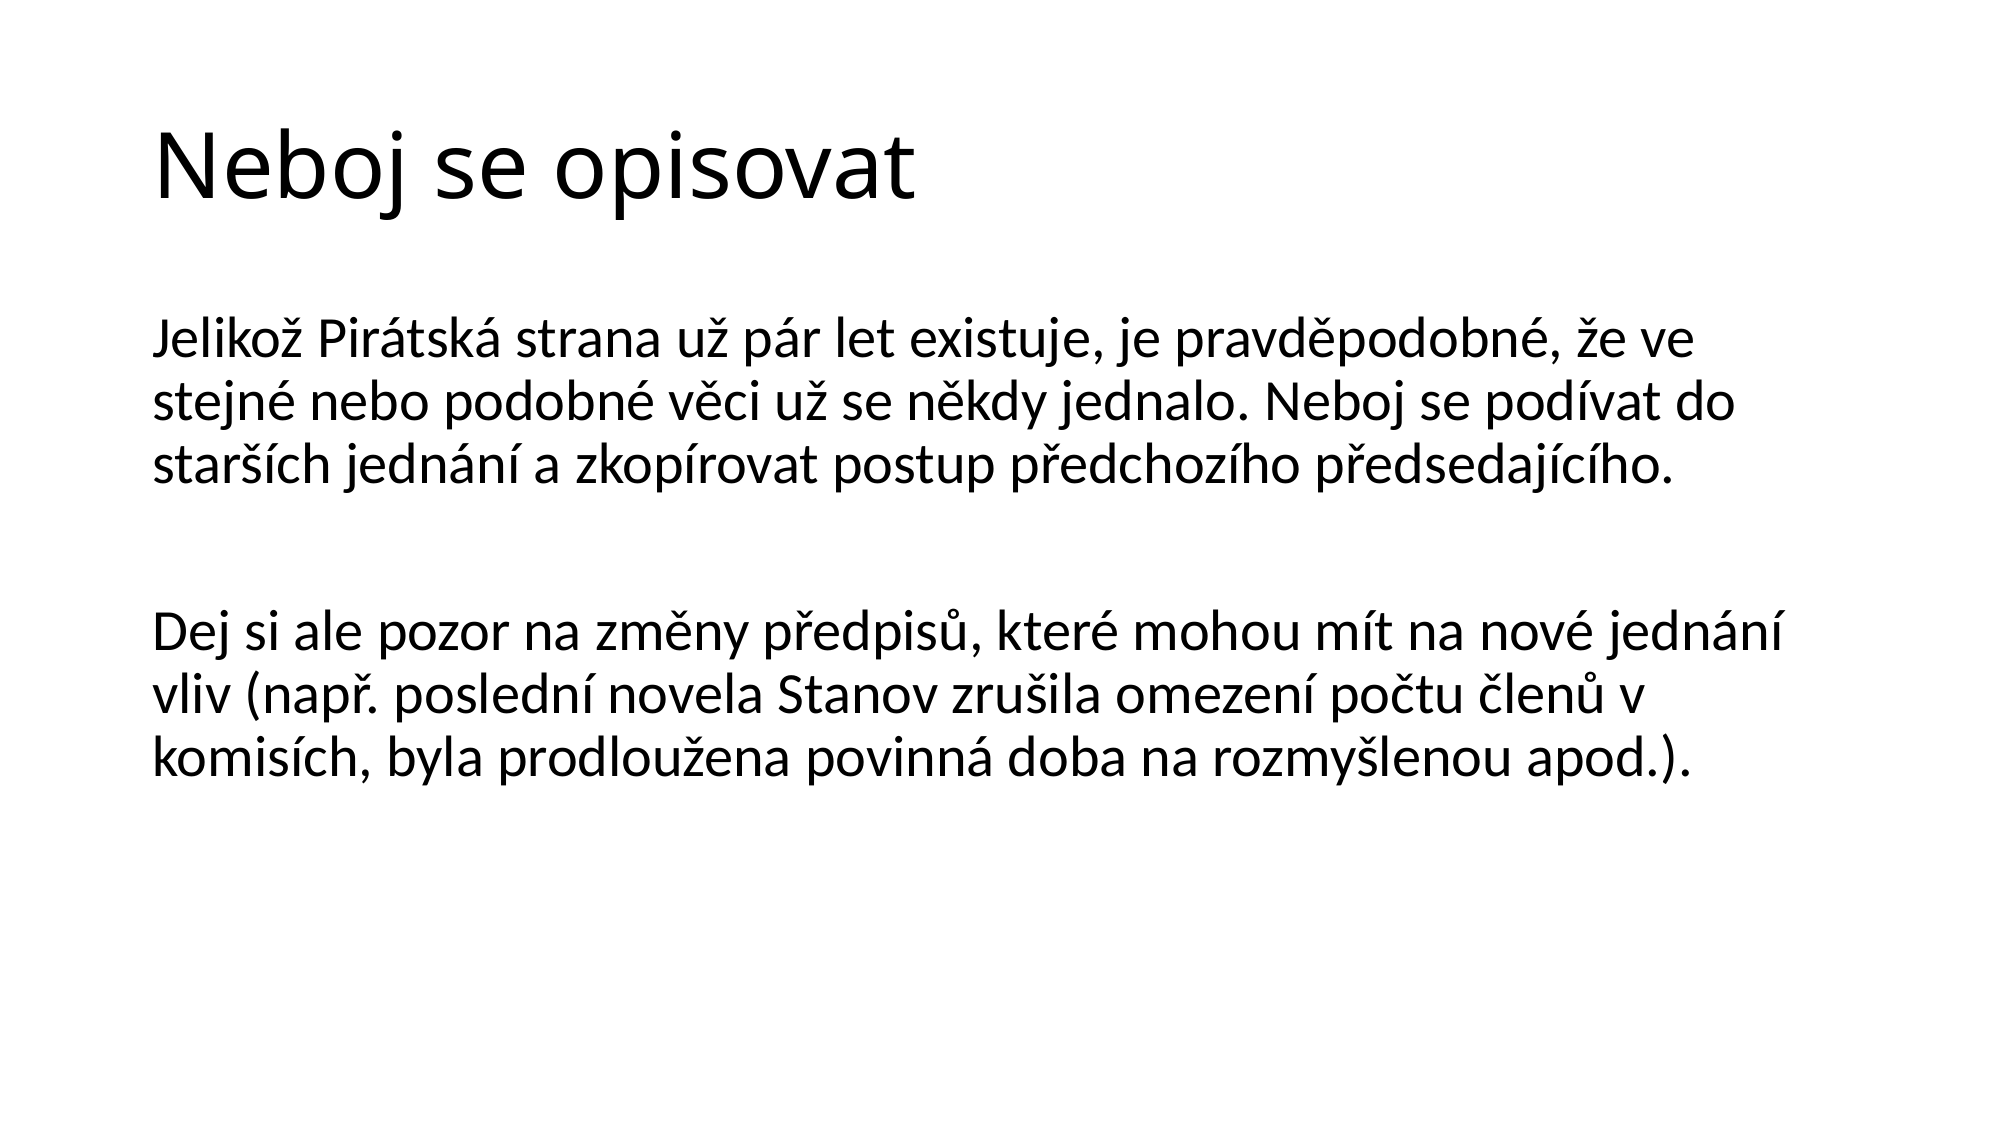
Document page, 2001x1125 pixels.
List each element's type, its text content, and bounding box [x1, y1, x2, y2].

list Jelikož Pirátská strana už pár let existuje, je pravděpodobné, že ve stejné nebo podobné věci už se někdy jednalo. Neboj se podívat do starších jednání a zkopírovat postup předchozího předsedajícího. Dej si ale pozor na změny předpisů, které mohou mít na nové jednání vliv (např. poslední novela Stanov zrušila omezení počtu členů v komisích, byla prodloužena povinná doba na rozmyšlenou apod.). [137, 299, 1863, 1014]
title Neboj se opisovat [137, 59, 1863, 278]
